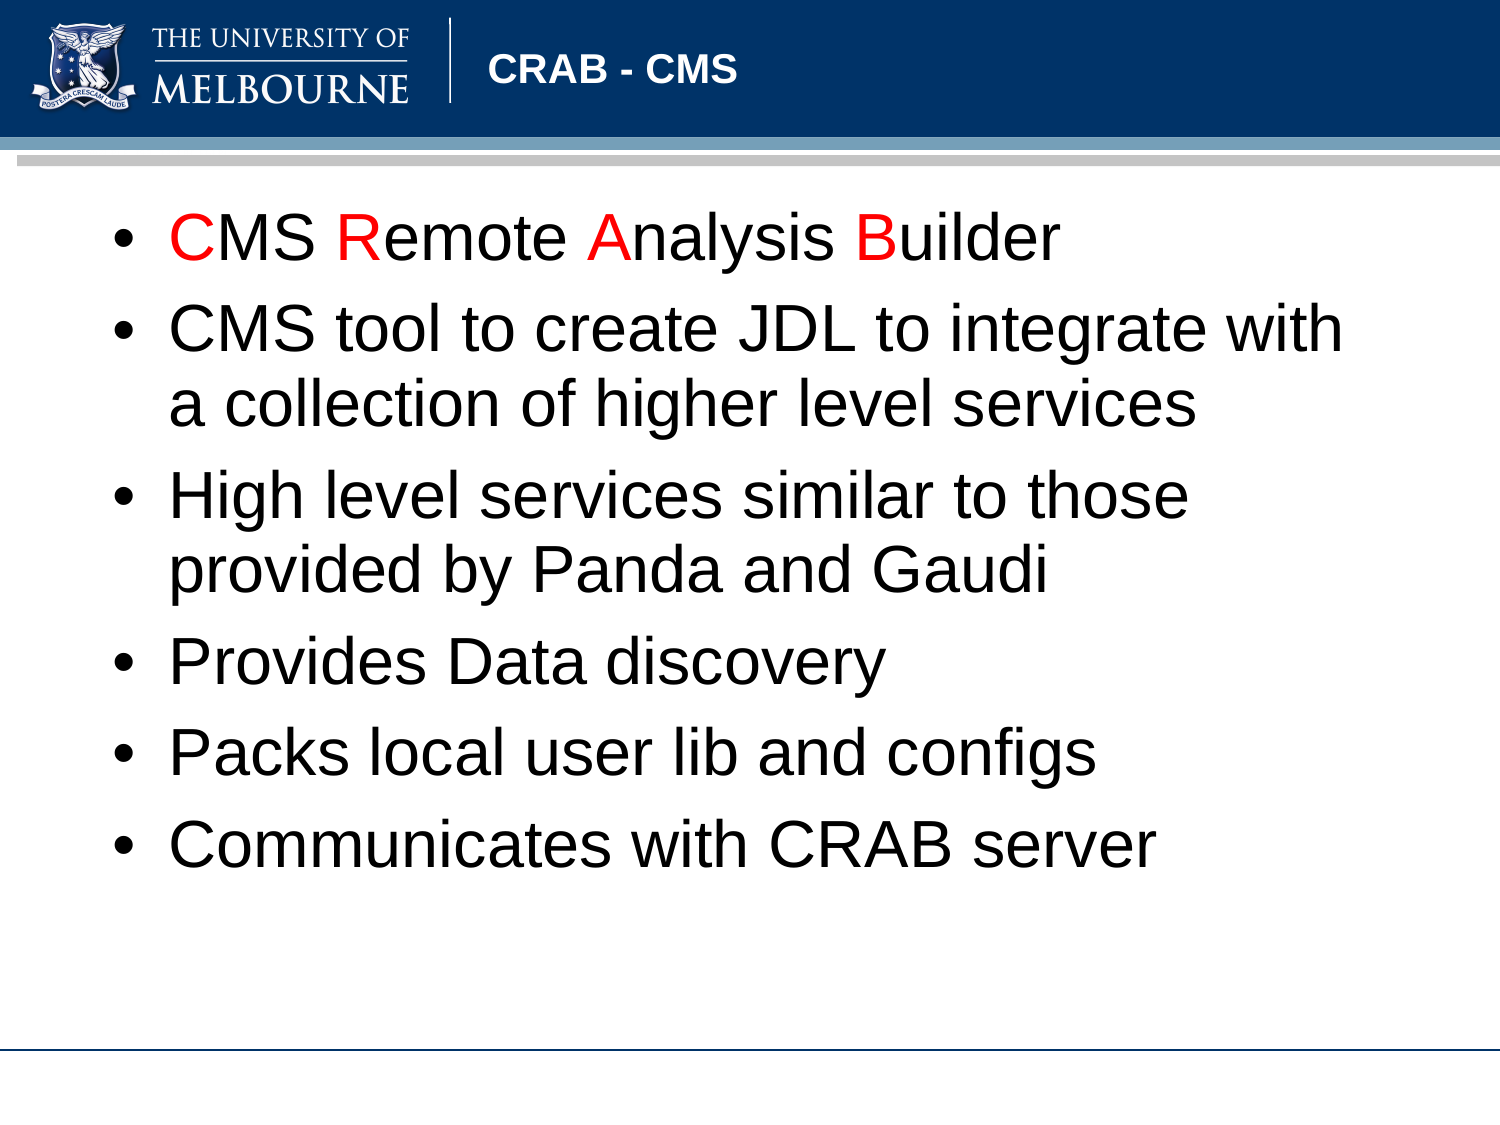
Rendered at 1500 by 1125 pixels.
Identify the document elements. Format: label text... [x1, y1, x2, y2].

list CMS Remote Analysis Builder CMS tool to create JDL to integrate with a collection of higher level services High level services similar to those provided by Panda and Gaudi Provides Data discovery Packs local user lib and configs Communicates with CRAB server [112, 200, 1388, 928]
title CRAB - CMS [487, 19, 1438, 118]
picture [24, 17, 413, 119]
picture [87, 150, 229, 155]
